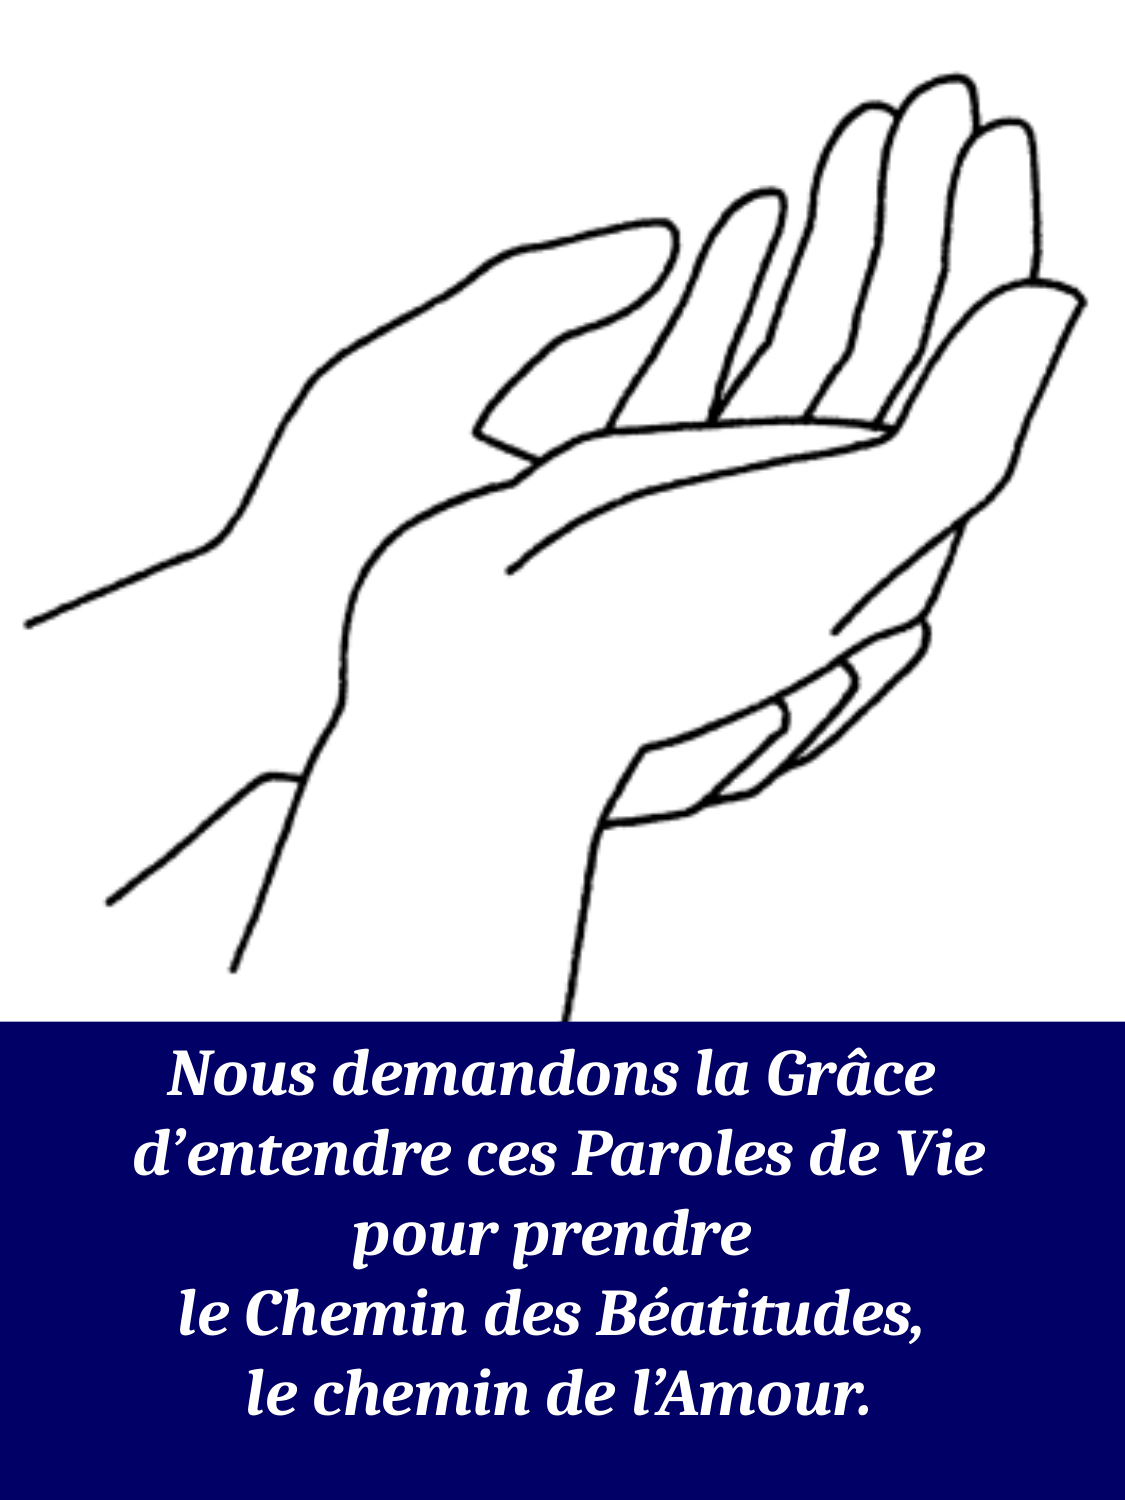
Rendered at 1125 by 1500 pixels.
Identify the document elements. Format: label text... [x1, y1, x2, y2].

text_box Nous demandons la Grâce d’entendre ces Paroles de Vie pour prendre le Chemin des Béatitudes, le chemin de l’Amour. [0, 1021, 1125, 1500]
picture [0, 0, 1125, 1021]
